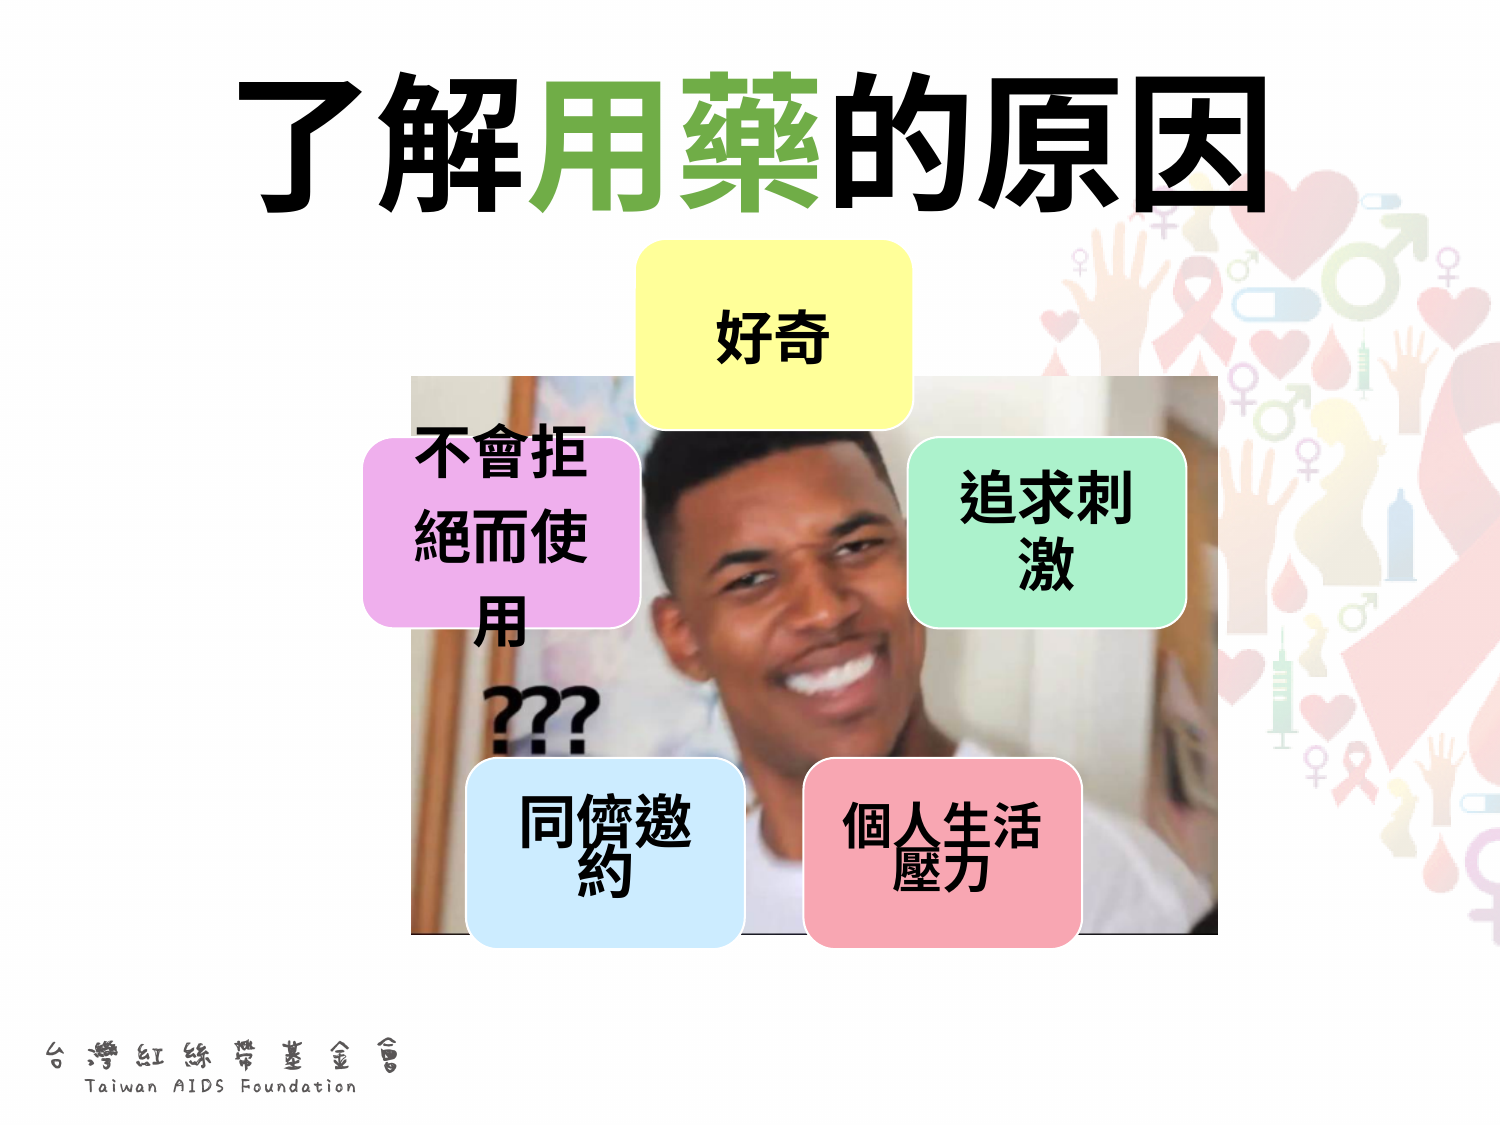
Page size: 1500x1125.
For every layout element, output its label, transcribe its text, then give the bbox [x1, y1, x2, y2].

text_box 不會拒絕而使用 [361, 437, 641, 629]
text_box 好奇 [634, 238, 914, 431]
text_box 了解用藥的原因 [132, 41, 1368, 237]
picture [0, 0, 1500, 1125]
text_box 追求刺激 [907, 437, 1187, 629]
text_box 個人生活壓力 [803, 757, 1083, 950]
text_box 同儕邀約 [466, 757, 745, 950]
